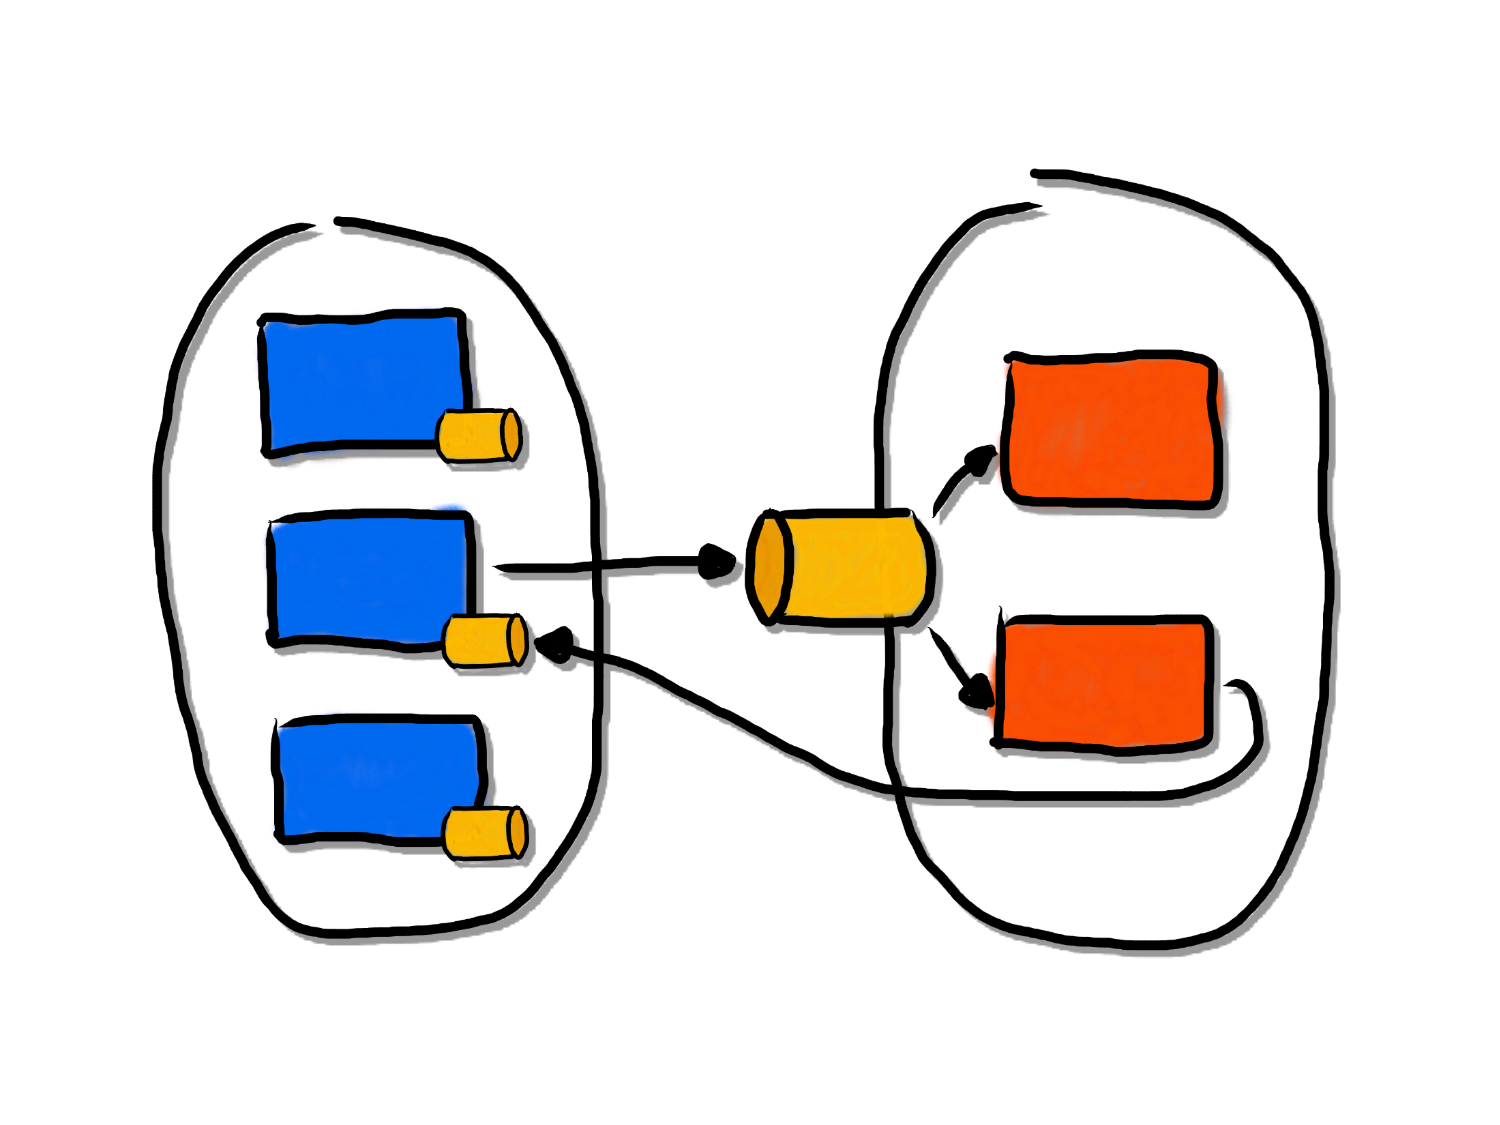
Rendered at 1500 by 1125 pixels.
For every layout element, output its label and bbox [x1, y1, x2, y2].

picture [0, 123, 1500, 1001]
